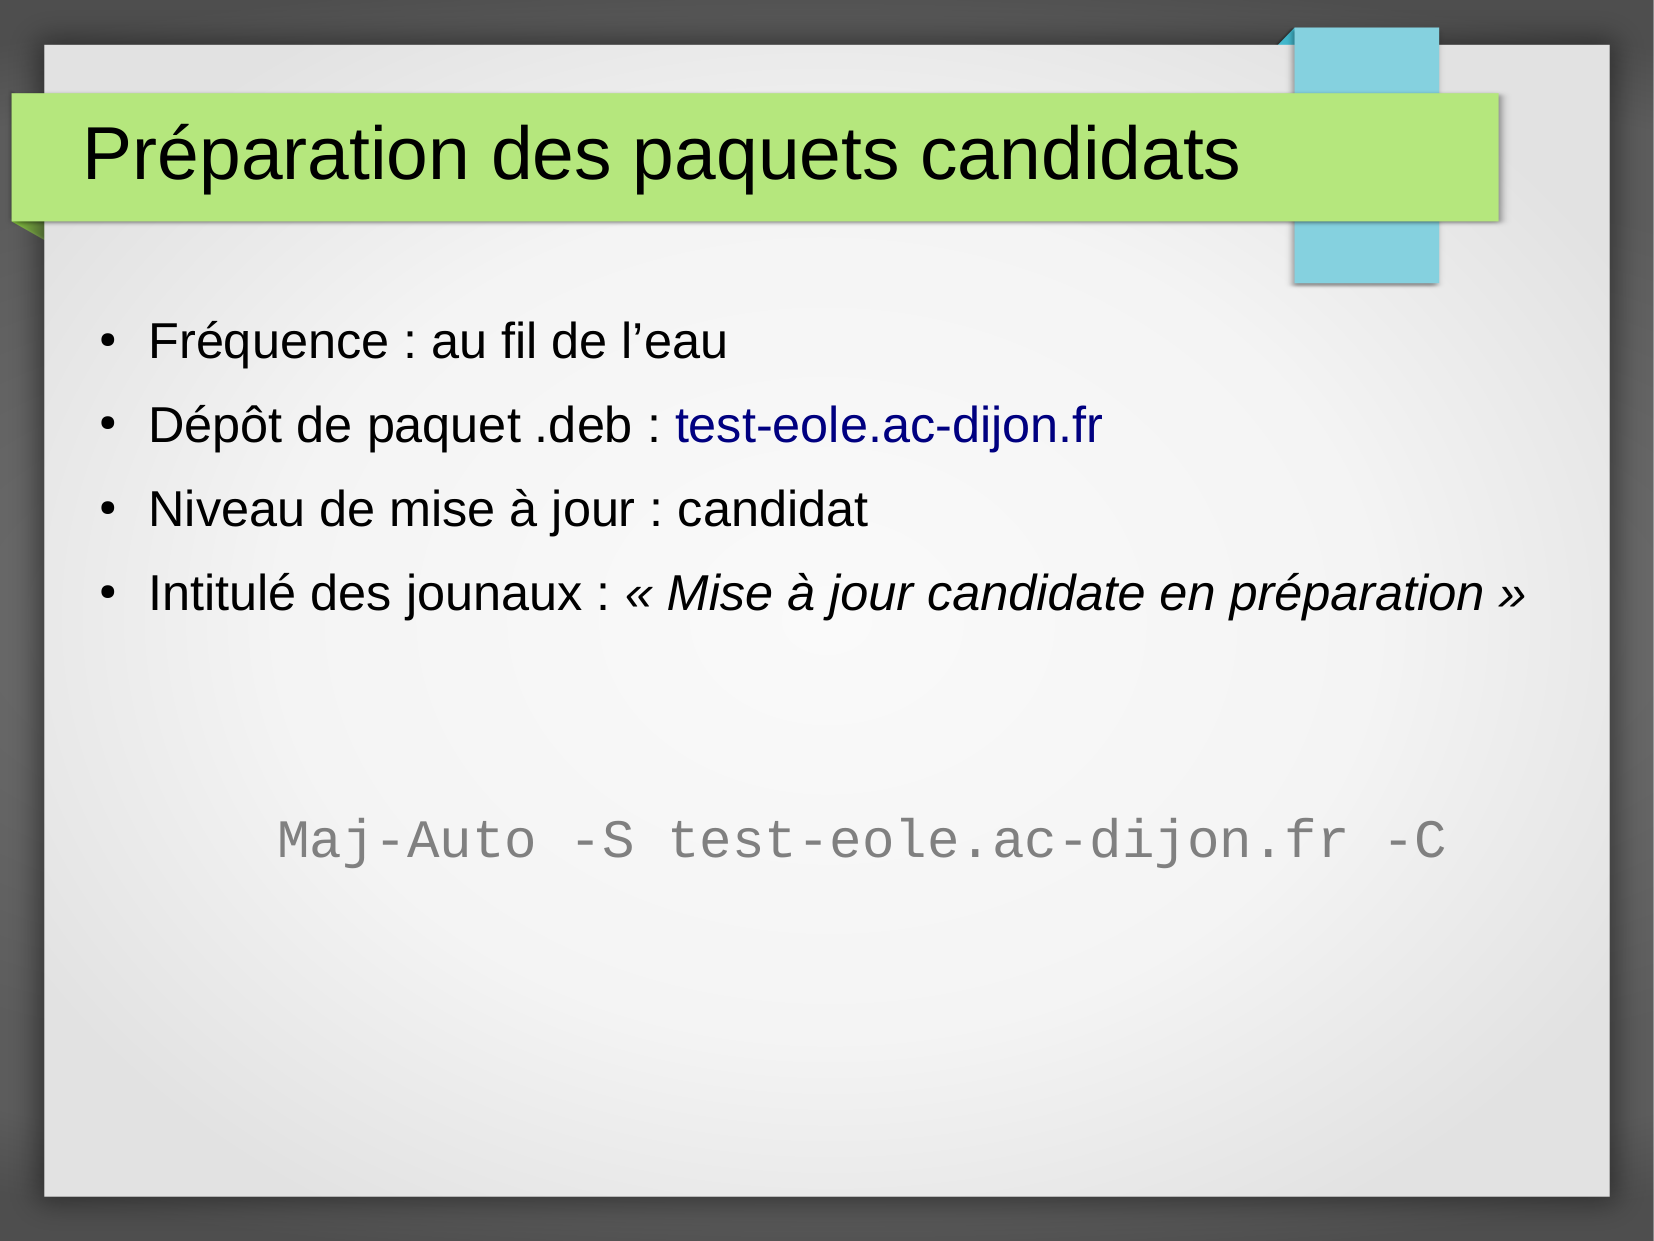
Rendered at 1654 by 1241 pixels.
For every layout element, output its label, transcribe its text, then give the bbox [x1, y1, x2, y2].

title Préparation des paquets candidats [82, 94, 1264, 213]
list Fréquence : au fil de l’eau Dépôt de paquet .deb : test-eole.ac-dijon.fr Niveau de mise à jour : candidat Intitulé des jounaux : « Mise à jour candidate en préparation » [82, 295, 1571, 639]
picture [0, 0, 1654, 1241]
list Maj-Auto -S test-eole.ac-dijon.fr -C [82, 670, 1571, 1015]
